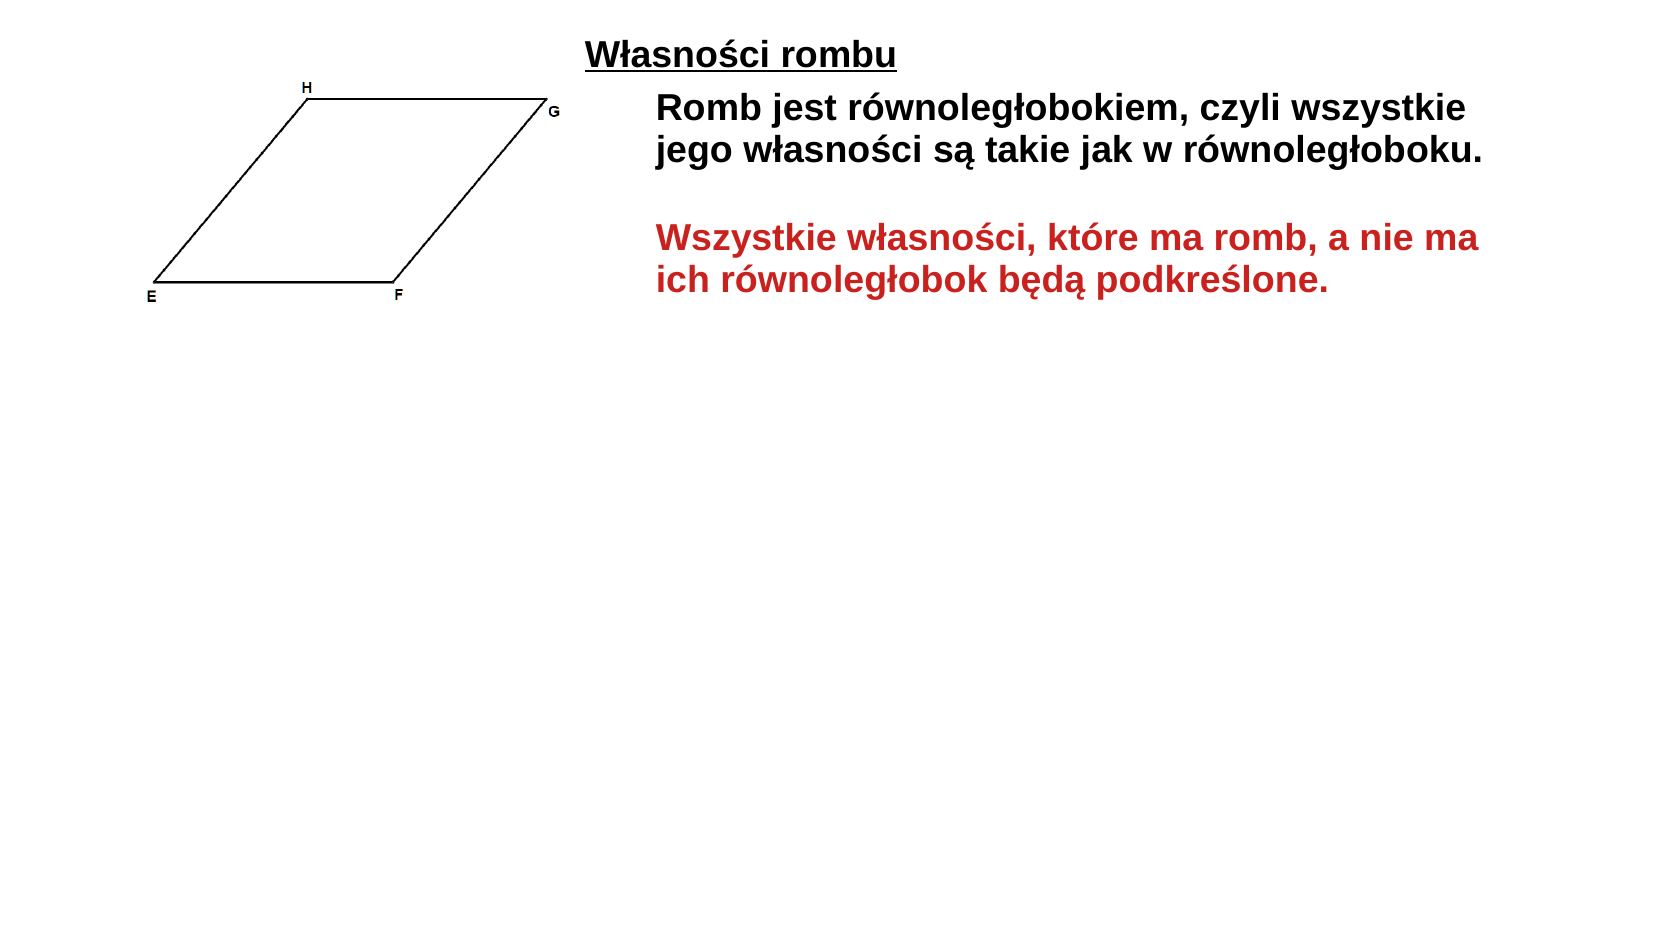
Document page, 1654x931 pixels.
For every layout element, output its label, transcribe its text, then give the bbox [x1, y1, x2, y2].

text_box Własności rombu [570, 26, 1118, 85]
text_box Romb jest równoległobokiem, czyli wszystkie jego własności są takie jak w równoległoboku. [640, 79, 1541, 184]
text_box Wszystkie własności, które ma romb, a nie ma ich równoległobok będą podkreślone. [640, 209, 1541, 314]
picture [84, 44, 676, 410]
